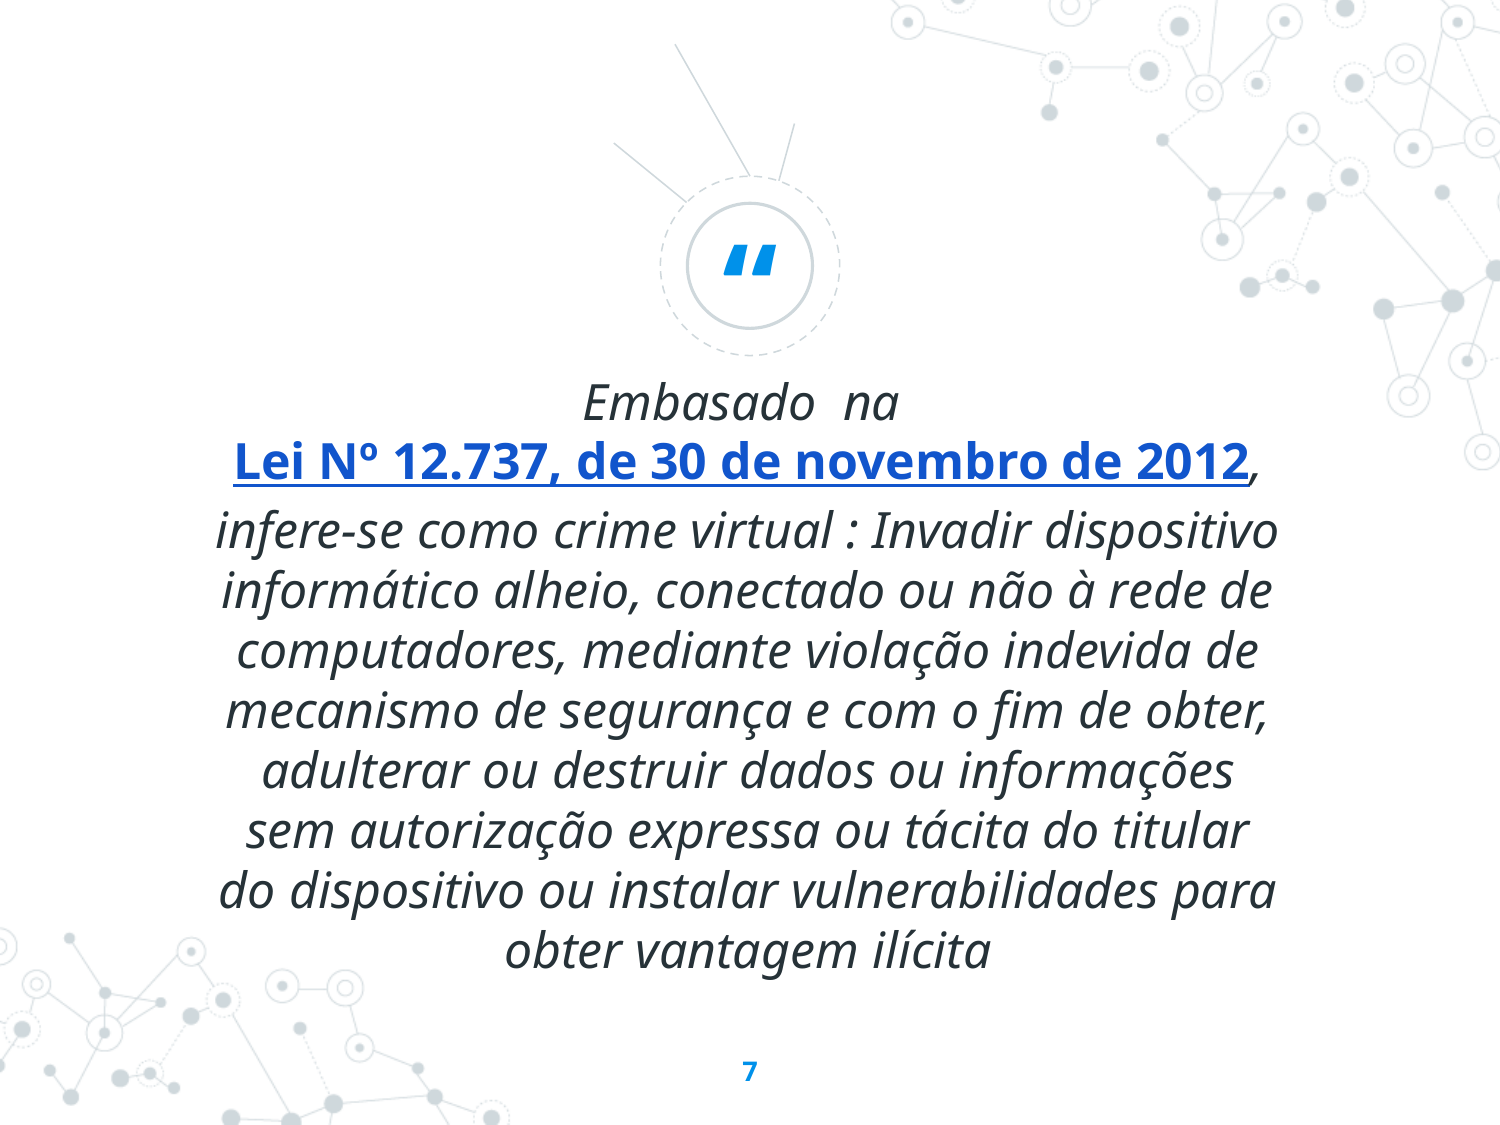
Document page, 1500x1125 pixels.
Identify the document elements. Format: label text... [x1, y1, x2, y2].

slide_number <number> [0, 1038, 1500, 1125]
list Embasado na Lei Nº 12.737, de 30 de novembro de 2012, infere-se como crime virtual : Invadir dispositivo informático alheio, conectado ou não à rede de computadores, mediante violação indevida de mecanismo de segurança e com o fim de obter, adulterar ou destruir dados ou informações sem autorização expressa ou tácita do titular do dispositivo ou instalar vulnerabilidades para obter vantagem ilícita [199, 354, 1298, 945]
picture [0, 0, 1500, 1038]
